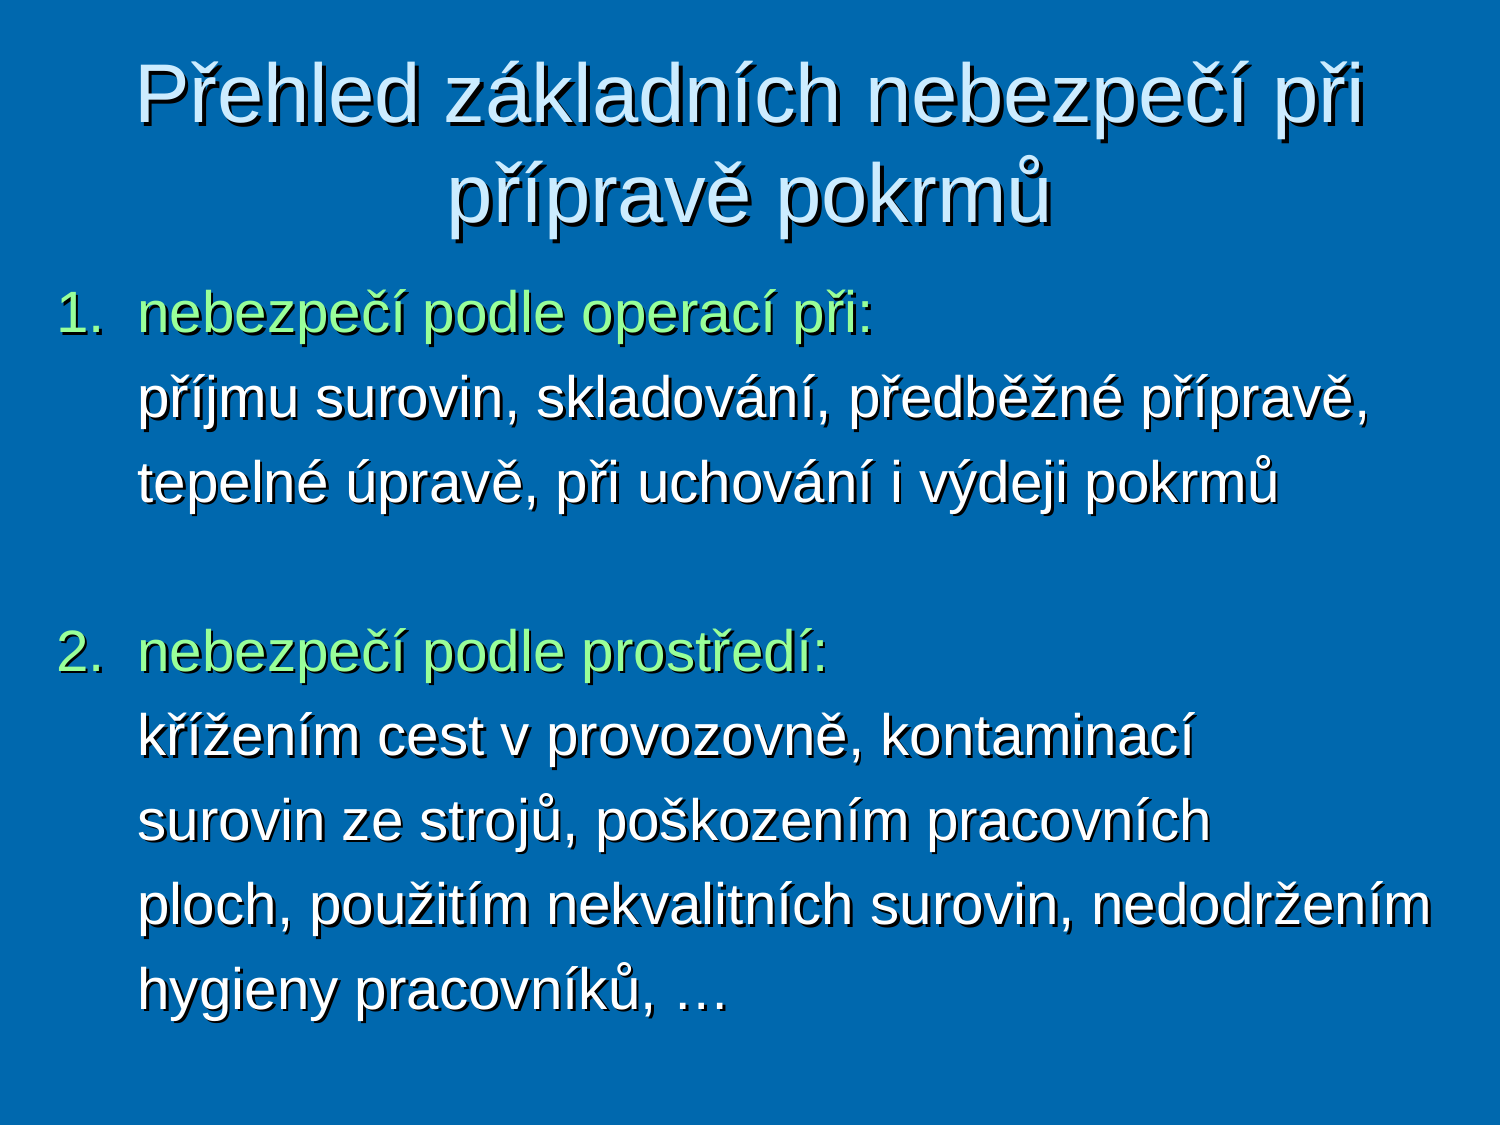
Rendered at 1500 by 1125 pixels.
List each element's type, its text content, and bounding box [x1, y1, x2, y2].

list 1. nebezpečí podle operací při: příjmu surovin, skladování, předběžné přípravě, tepelné úpravě, při uchování i výdeji pokrmů 2. nebezpečí podle prostředí: křížením cest v provozovně, kontaminací surovin ze strojů, poškozením pracovních ploch, použitím nekvalitních surovin, nedodržením hygieny pracovníků, … [41, 267, 1459, 1088]
title Přehled základních nebezpečí při přípravě pokrmů [75, 31, 1426, 247]
